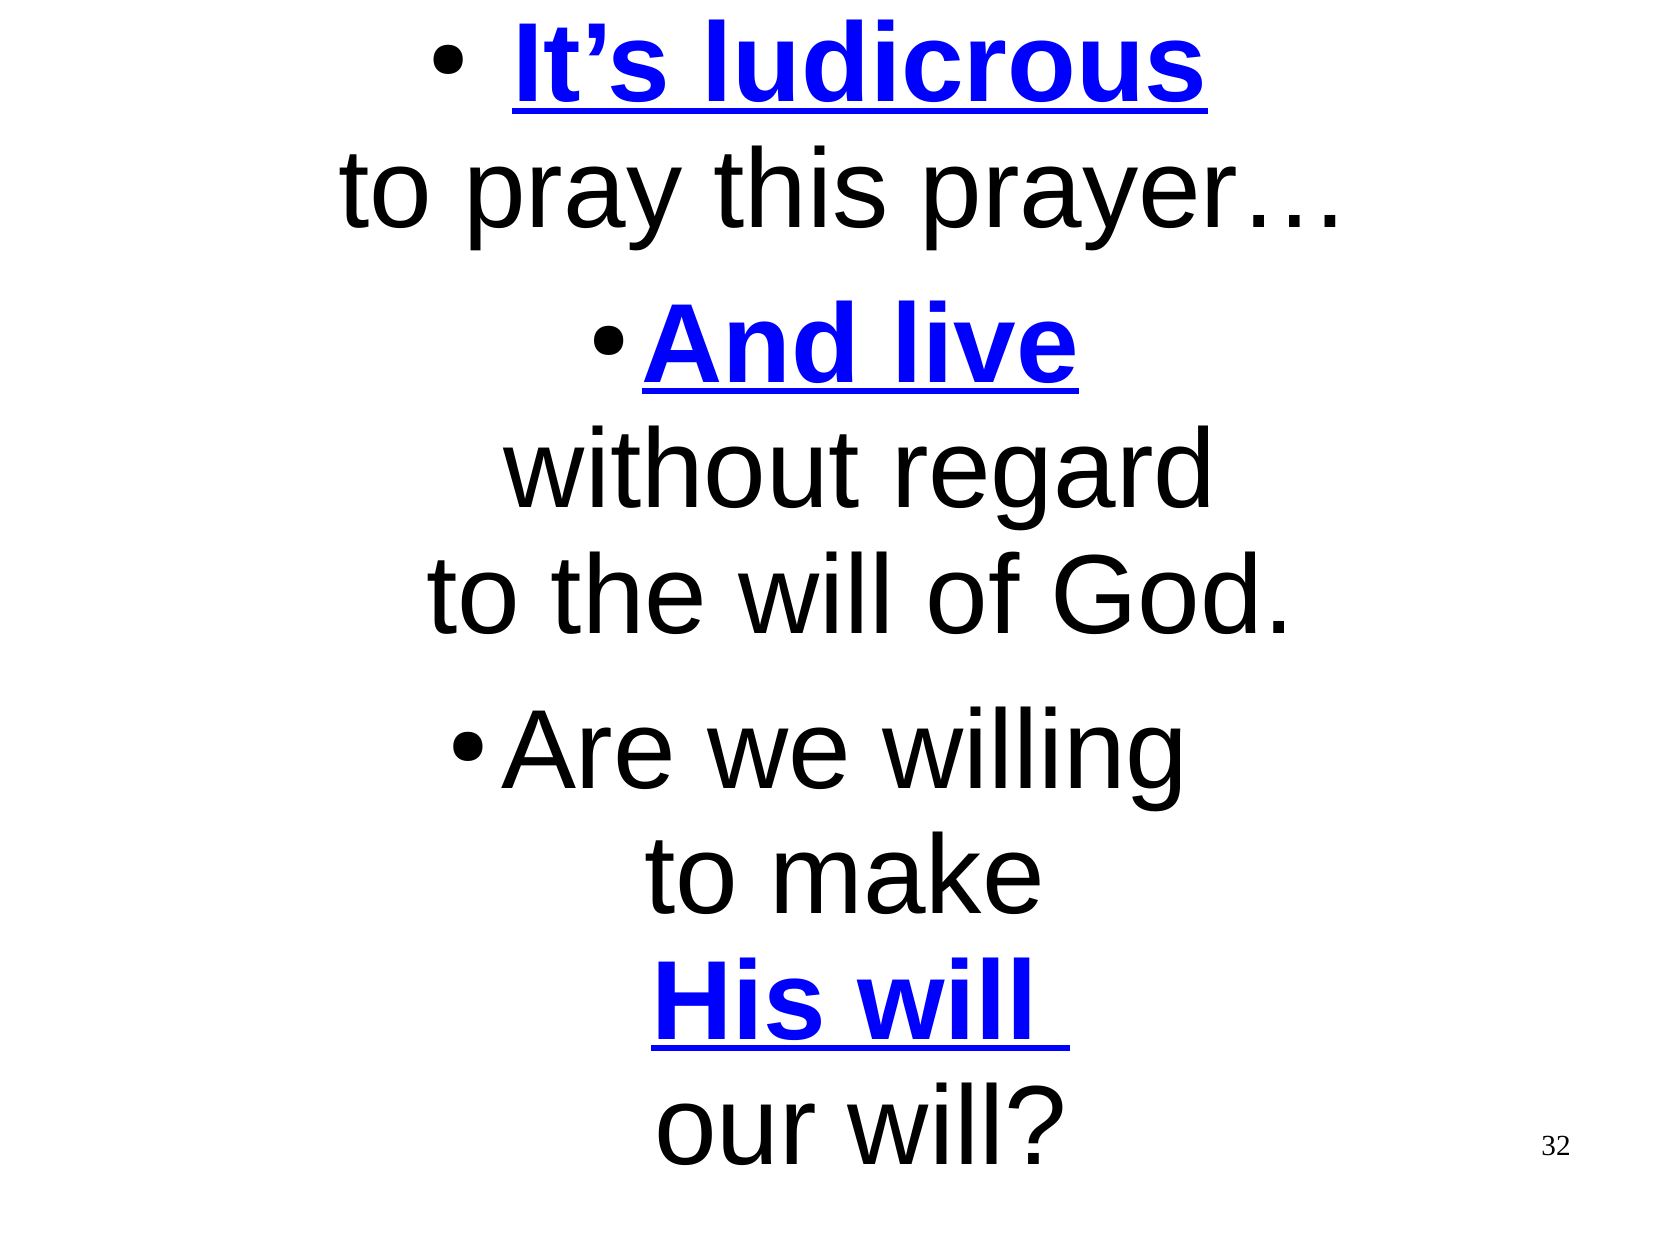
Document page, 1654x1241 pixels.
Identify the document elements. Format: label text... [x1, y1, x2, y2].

list It’s ludicrous to pray this prayer… And live without regard to the will of God. Are we willing to make His will our will? [0, 0, 1651, 1238]
